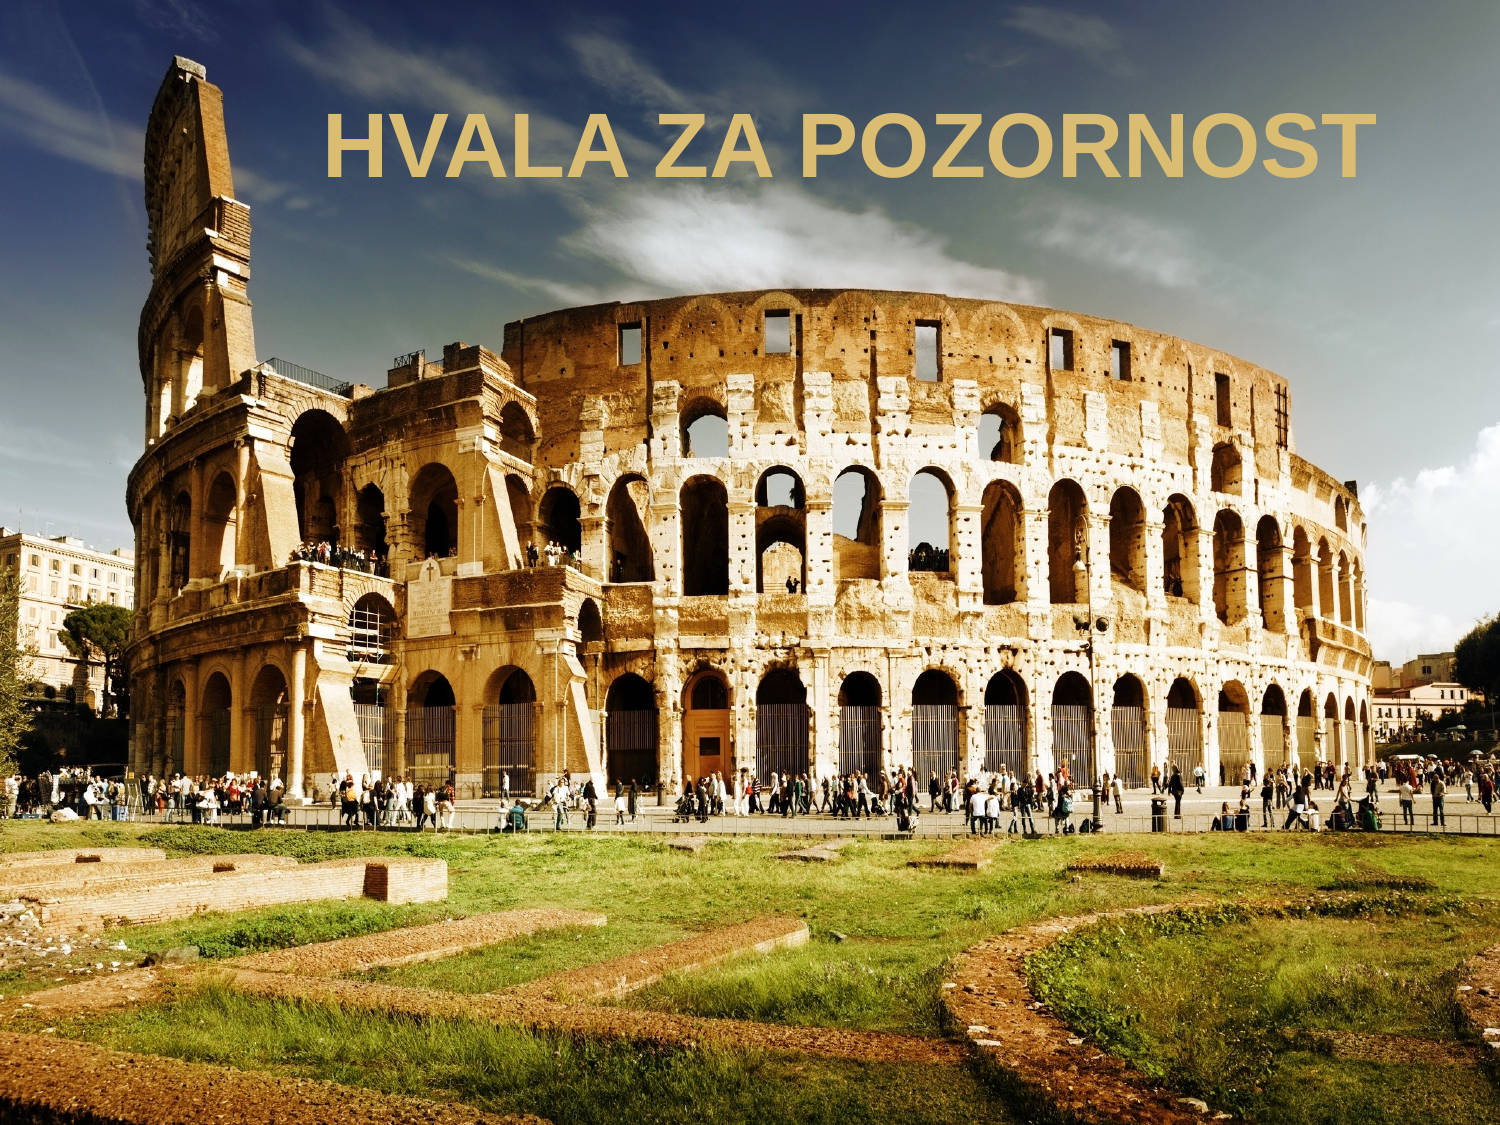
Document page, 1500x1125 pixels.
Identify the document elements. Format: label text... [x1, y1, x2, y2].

picture [0, 0, 1500, 1125]
title HVALA ZA POZORNOST [175, 46, 1500, 235]
